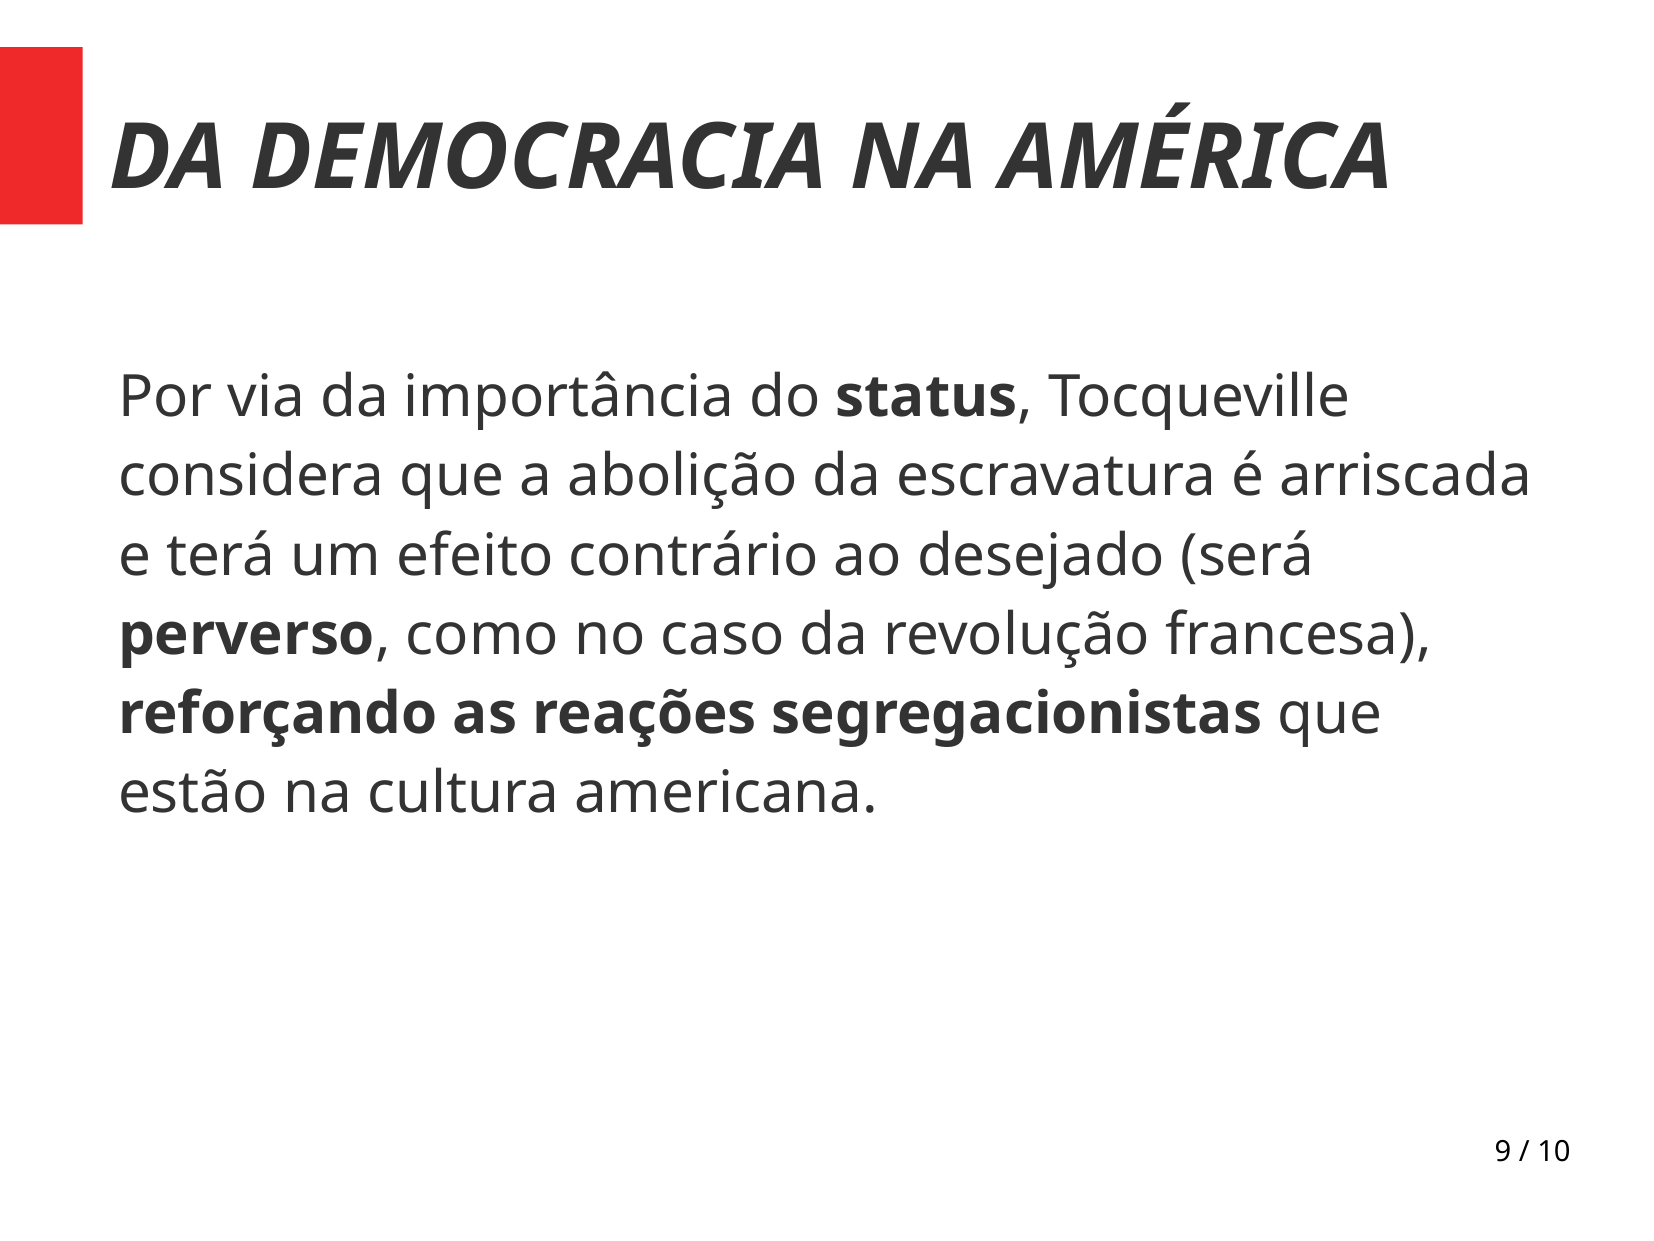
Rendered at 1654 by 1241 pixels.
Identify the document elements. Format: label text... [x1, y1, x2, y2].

list Por via da importância do status, Tocqueville considera que a abolição da escravatura é arriscada e terá um efeito contrário ao desejado (será perverso, como no caso da revolução francesa), reforçando as reações segregacionistas que estão na cultura americana. [118, 354, 1536, 1074]
title DA DEMOCRACIA NA AMÉRICA [109, 46, 1562, 261]
